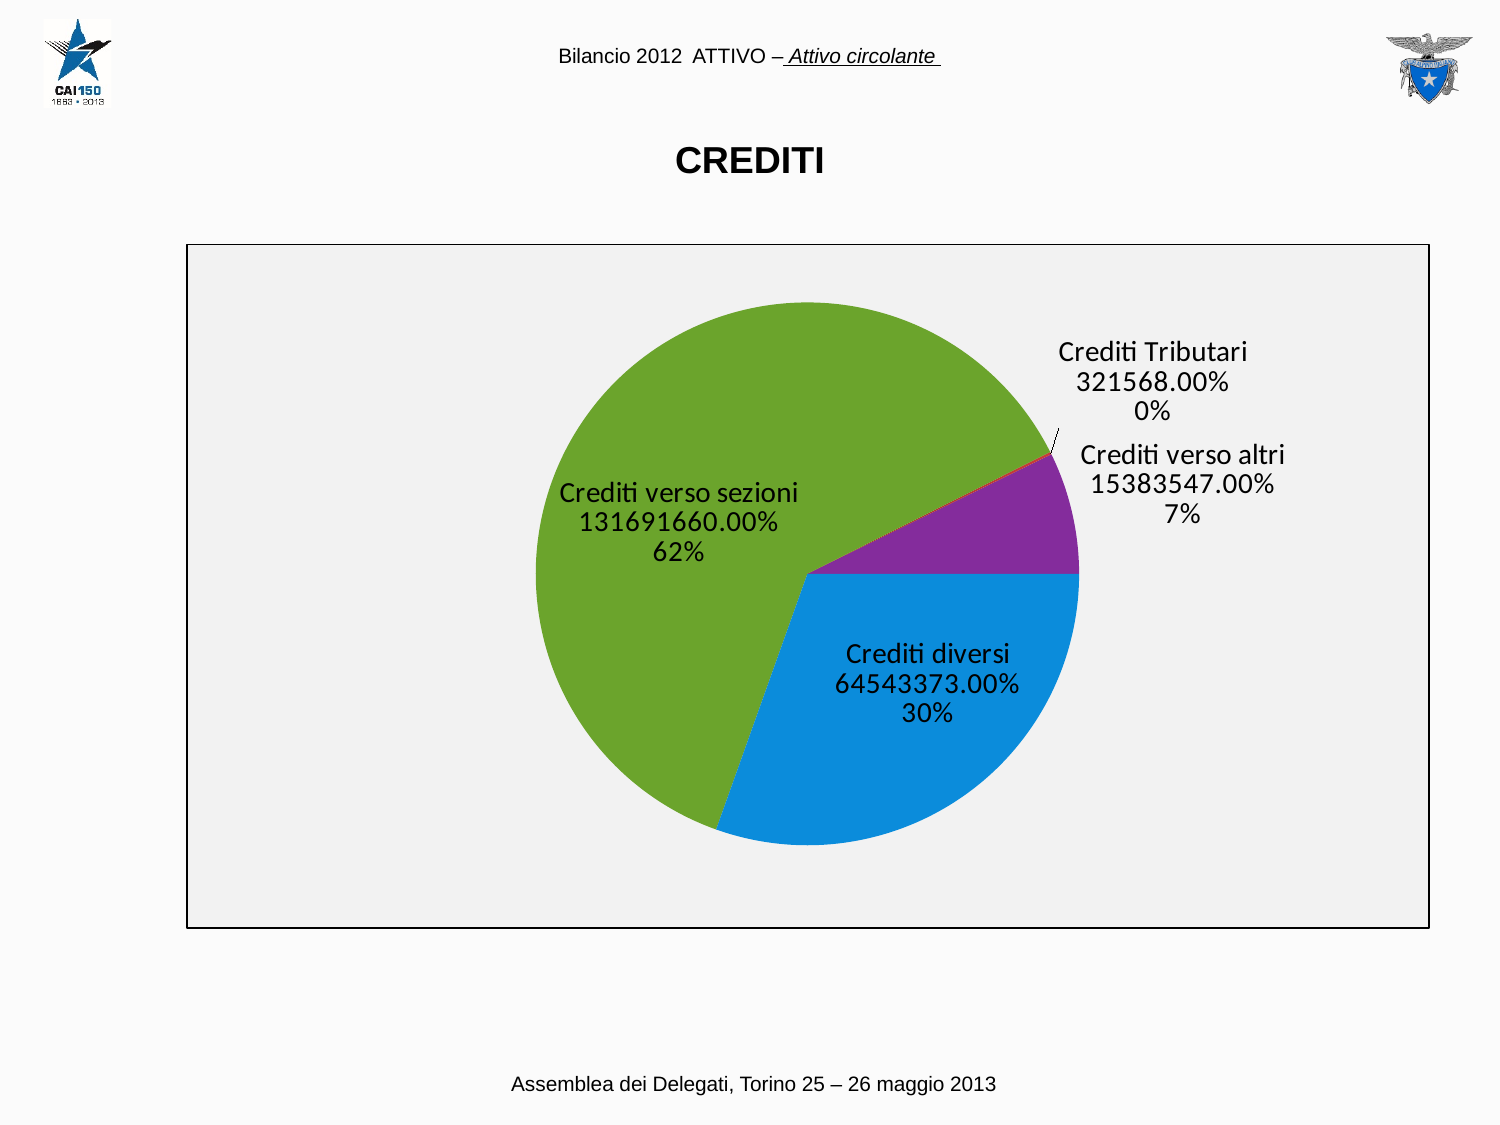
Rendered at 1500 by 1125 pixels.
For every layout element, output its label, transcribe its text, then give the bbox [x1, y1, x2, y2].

picture [43, 19, 112, 108]
chart [186, 243, 1430, 929]
text_box CREDITI [260, 129, 1240, 170]
picture [1382, 29, 1477, 112]
text_box Bilancio 2012 ATTIVO – Attivo circolante [515, 35, 985, 76]
text_box CREDITI [761, 151, 773, 169]
text_box Assemblea dei Delegati, Torino 25 – 26 maggio 2013 [269, 1062, 1239, 1105]
